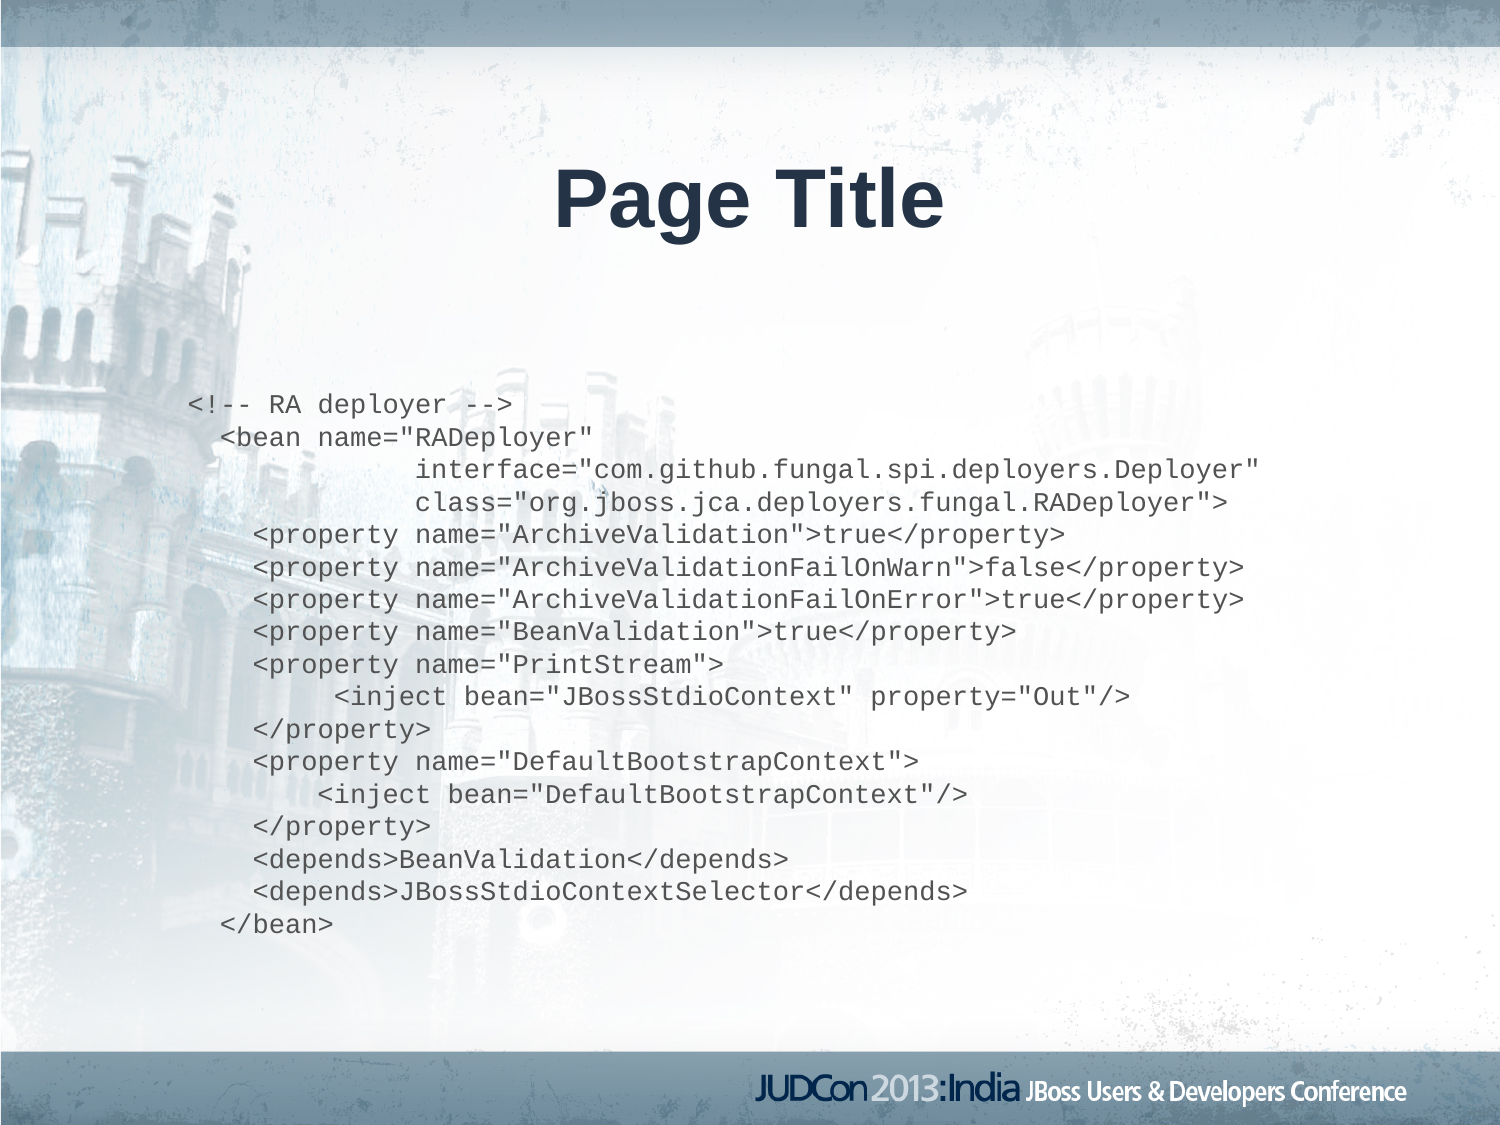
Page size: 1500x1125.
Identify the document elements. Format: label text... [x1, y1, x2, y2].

title Page Title [112, 68, 1388, 320]
subtitle <!-- RA deployer --> <bean name="RADeployer" interface="com.github.fungal.spi.deployers.Deployer" class="org.jboss.jca.deployers.fungal.RADeployer"> <property name="ArchiveValidation">true</property> <property name="ArchiveValidationFailOnWarn">false</property> <property name="ArchiveValidationFailOnError">true</property> <property name="BeanValidation">true</property> <property name="PrintStream"> <inject bean="JBossStdioContext" property="Out"/> </property> <property name="DefaultBootstrapContext"> <inject bean="DefaultBootstrapContext"/> </property> <depends>BeanValidation</depends> <depends>JBossStdioContextSelector</depends> </bean> [112, 332, 1388, 993]
picture [0, 0, 1500, 1125]
